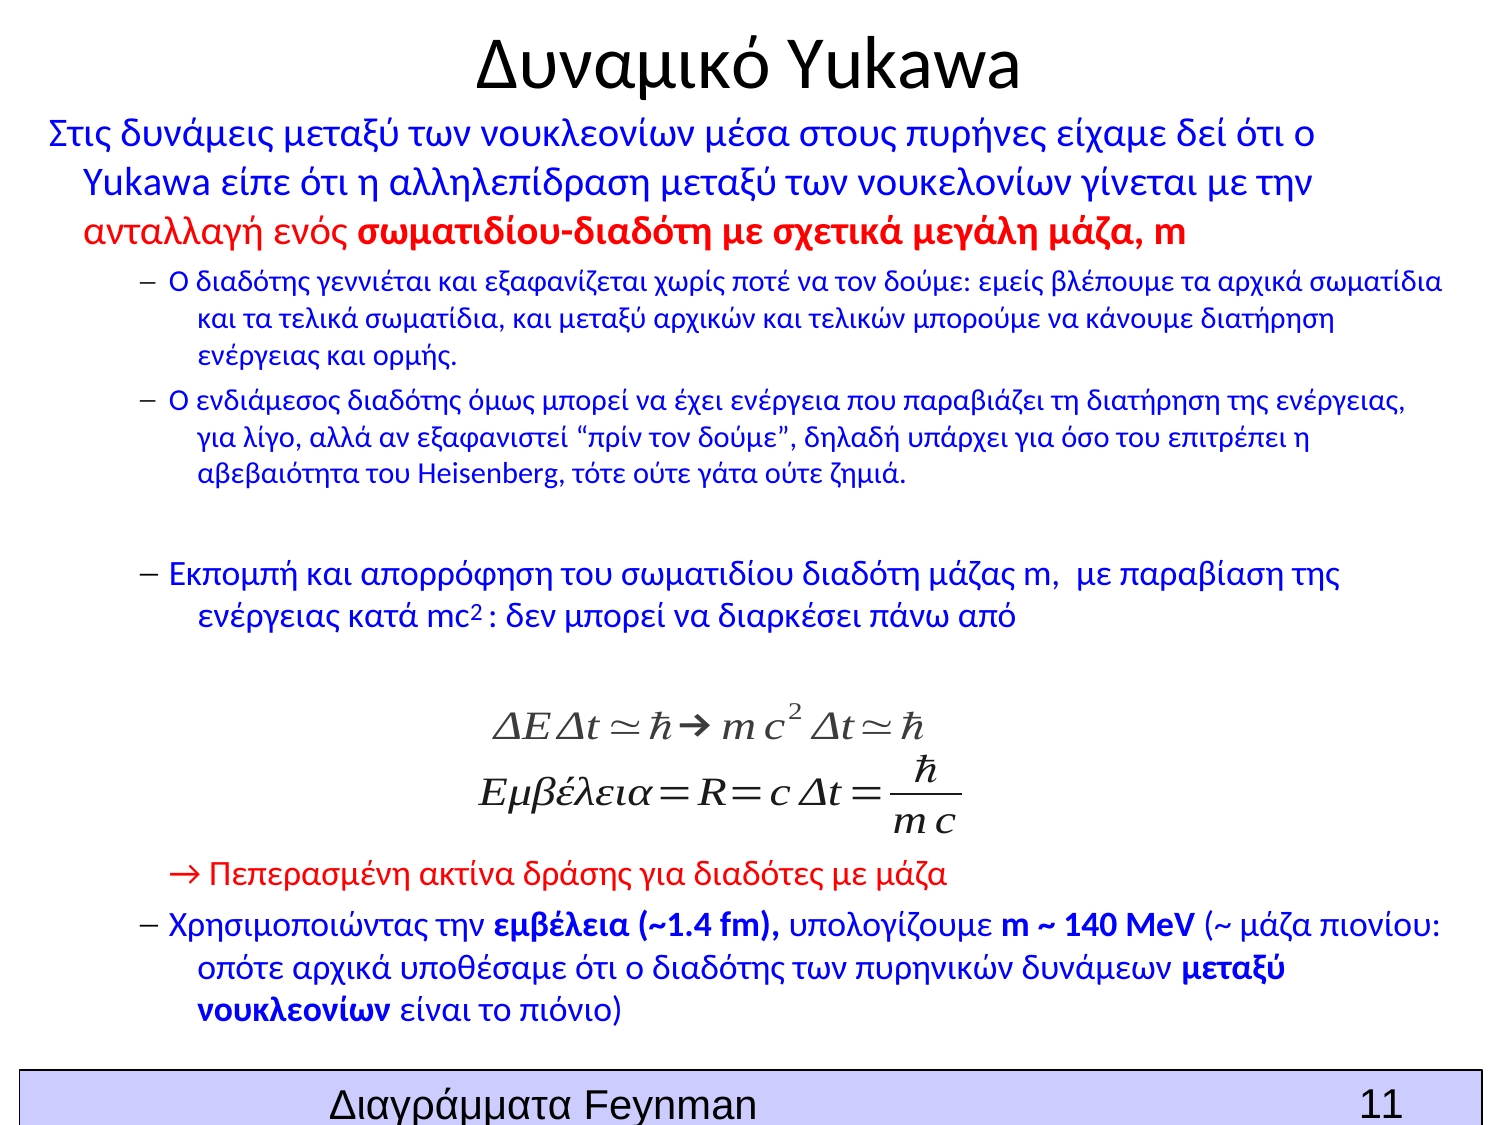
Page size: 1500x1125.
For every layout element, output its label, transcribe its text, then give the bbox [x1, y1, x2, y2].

title Δυναμικό Yukawa [75, 5, 1425, 98]
list Στις δυνάμεις μεταξύ των νουκλεονίων μέσα στους πυρήνες είχαμε δεί ότι ο Υukawa είπε ότι η αλληλεπίδραση μεταξύ των νουκελονίων γίνεται με την ανταλλαγή ενός σωματιδίου-διαδότη με σχετικά μεγάλη μάζα, m Ο διαδότης γεννιέται και εξαφανίζεται χωρίς ποτέ να τον δούμε: εμείς βλέπουμε τα αρχικά σωματίδια και τα τελικά σωματίδια, και μεταξύ αρχικών και τελικών μπορούμε να κάνουμε διατήρηση ενέργειας και ορμής. Ο ενδιάμεσος διαδότης όμως μπορεί να έχει ενέργεια που παραβιάζει τη διατήρηση της ενέργειας, για λίγο, αλλά αν εξαφανιστεί “πρίν τον δούμε”, δηλαδή υπάρχει για όσο του επιτρέπει η αβεβαιότητα του Heisenberg, τότε ούτε γάτα ούτε ζημιά. Εκπομπή και απορρόφηση του σωματιδίου διαδότη μάζας m, με παραβίαση της ενέργειας κατά mc2 : δεν μπορεί να διαρκέσει πάνω από → Πεπερασμένη ακτίνα δράσης για διαδότες με μάζα Χρησιμοποιώντας την εμβέλεια (~1.4 fm), υπολογίζουμε m ~ 140 MeV (~ μάζα πιονίου: οπότε αρχικά υποθέσαμε ότι ο διαδότης των πυρηνικών δυνάμεων μεταξύ νουκλεονίων είναι το πιόνιο) [34, 98, 1463, 1052]
chart [466, 696, 976, 845]
